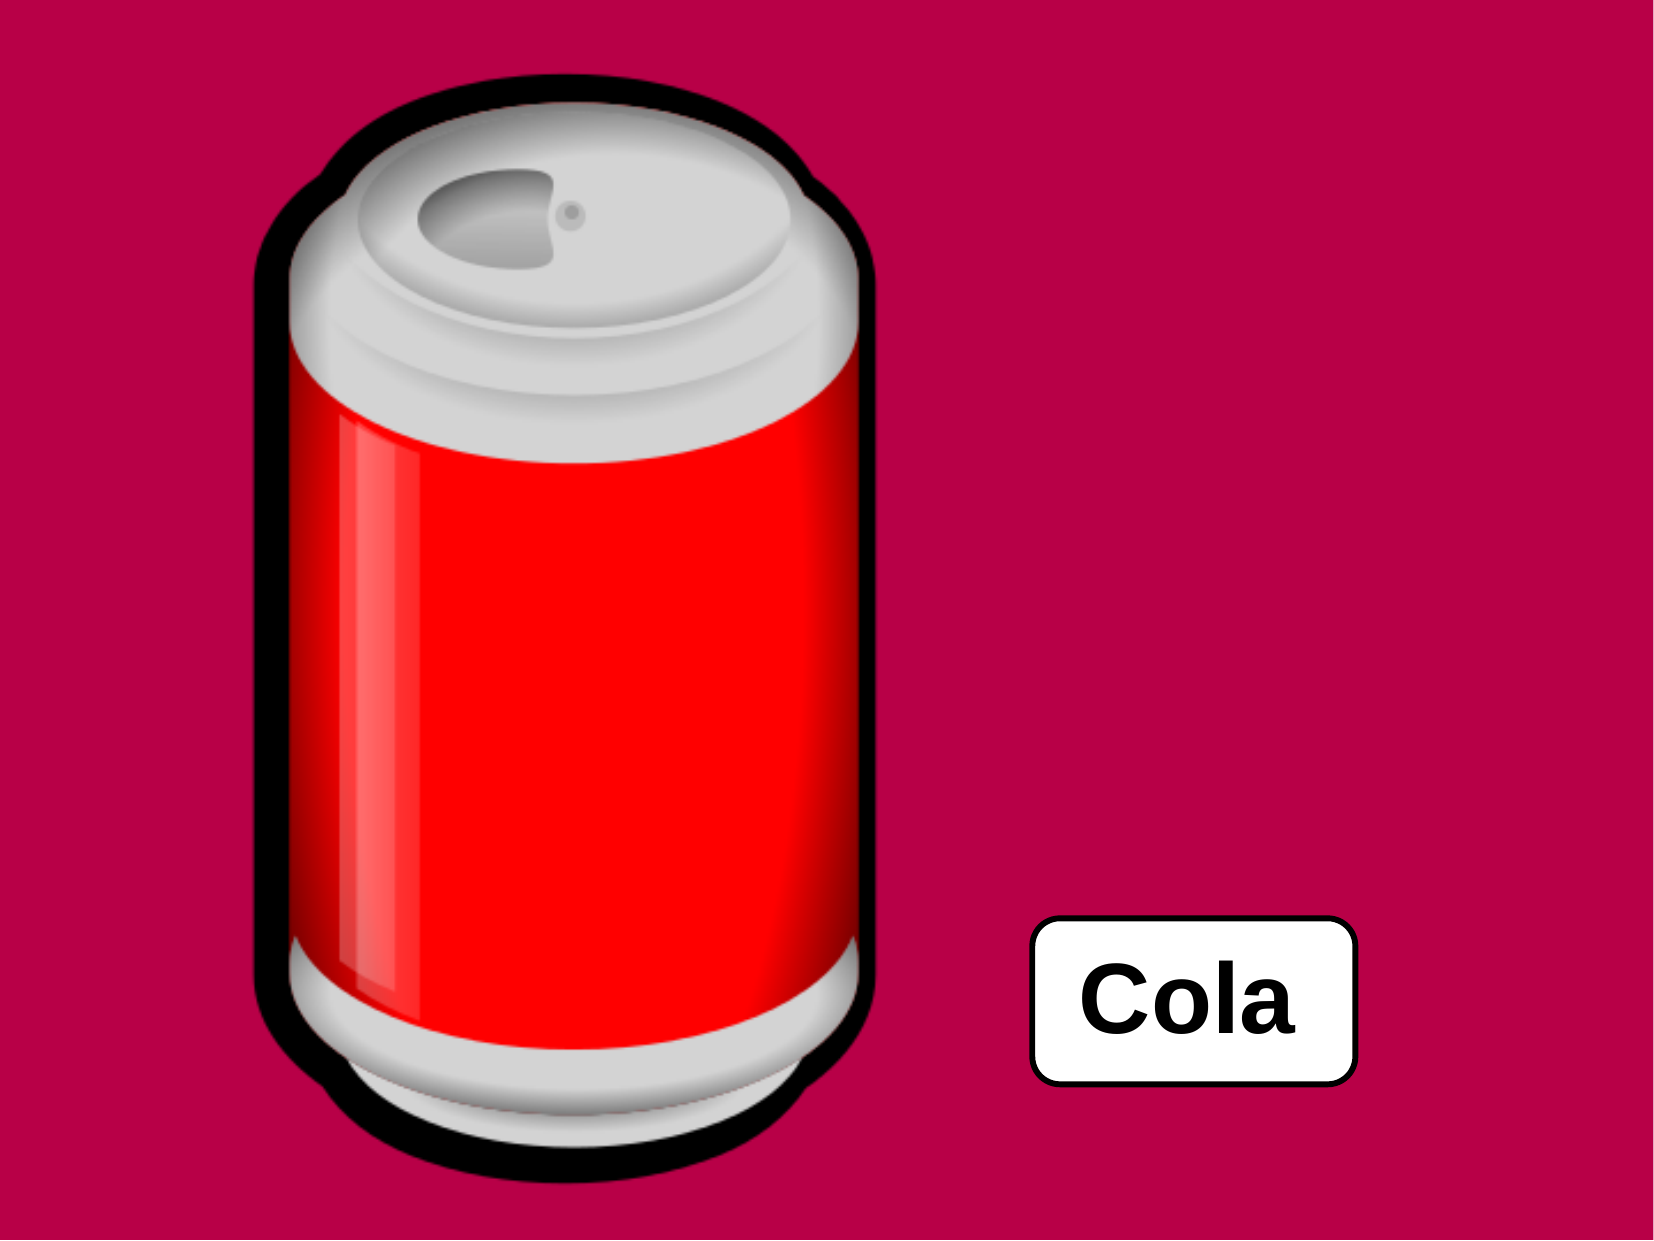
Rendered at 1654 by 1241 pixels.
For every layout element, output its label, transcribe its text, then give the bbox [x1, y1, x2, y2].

text_box Cola [1032, 936, 1343, 1068]
picture [216, 52, 908, 1202]
text_box [1034, 918, 1356, 1085]
